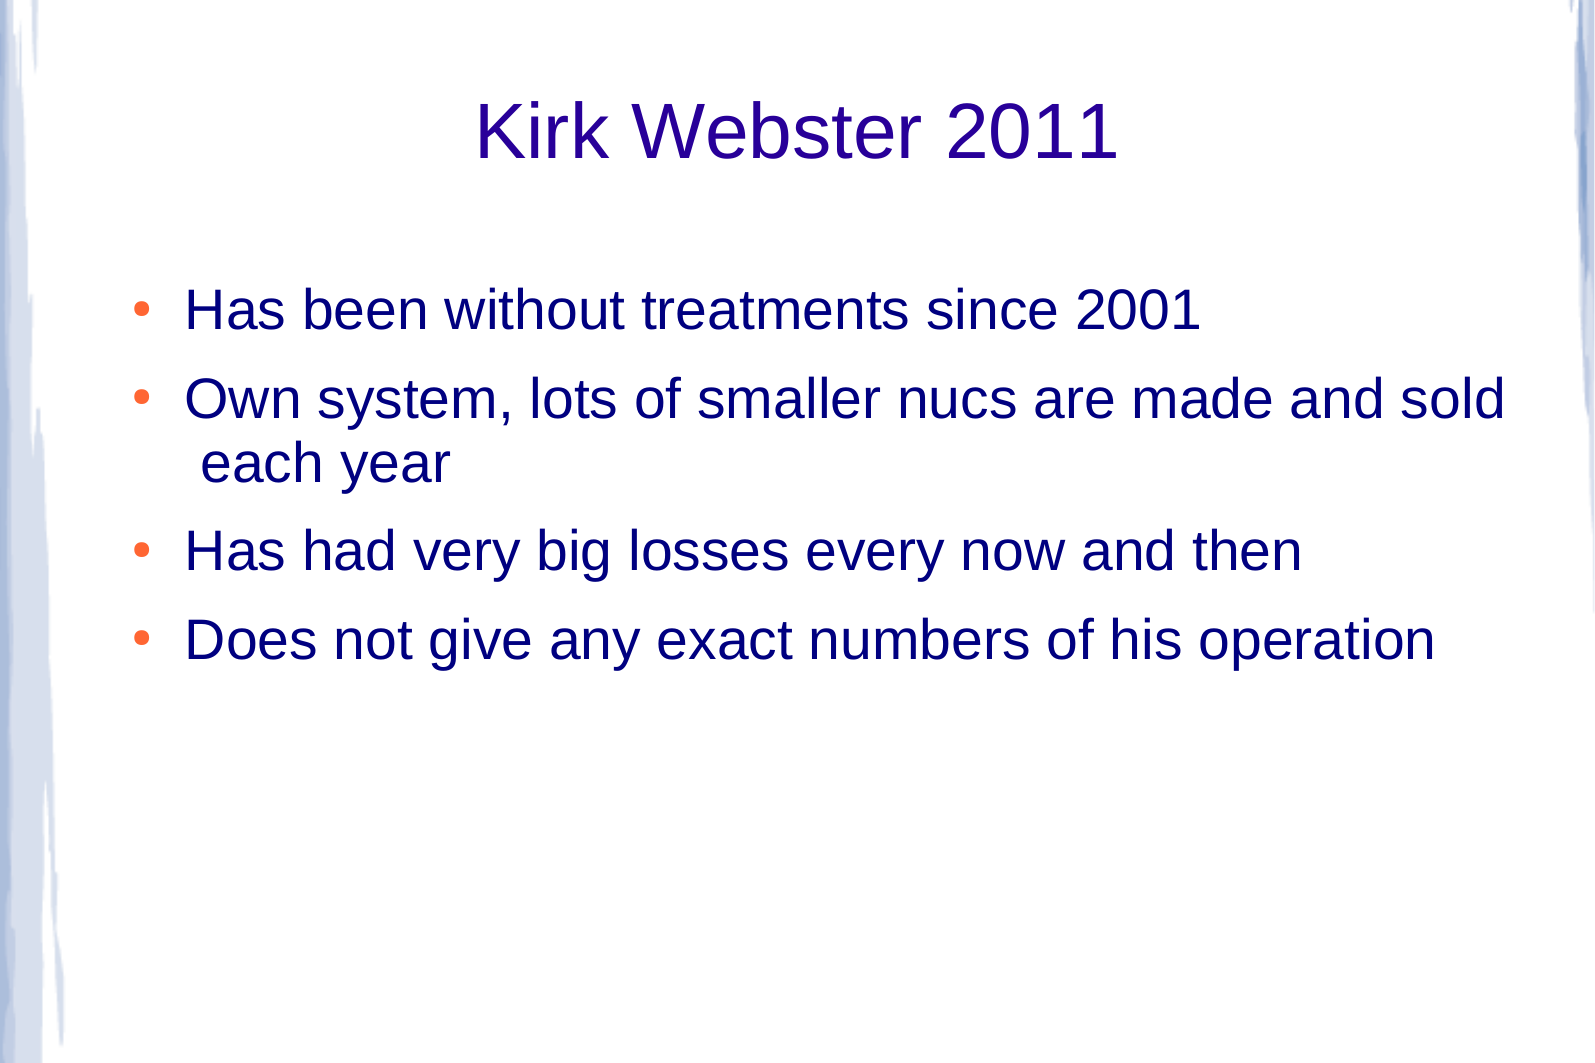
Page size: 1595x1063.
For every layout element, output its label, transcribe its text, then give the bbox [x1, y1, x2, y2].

list Has been without treatments since 2001 Own system, lots of smaller nucs are made and sold each year Has had very big losses every now and then Does not give any exact numbers of his operation [113, 278, 1515, 861]
picture [0, 0, 1595, 1063]
title Kirk Webster 2011 [79, 42, 1515, 220]
